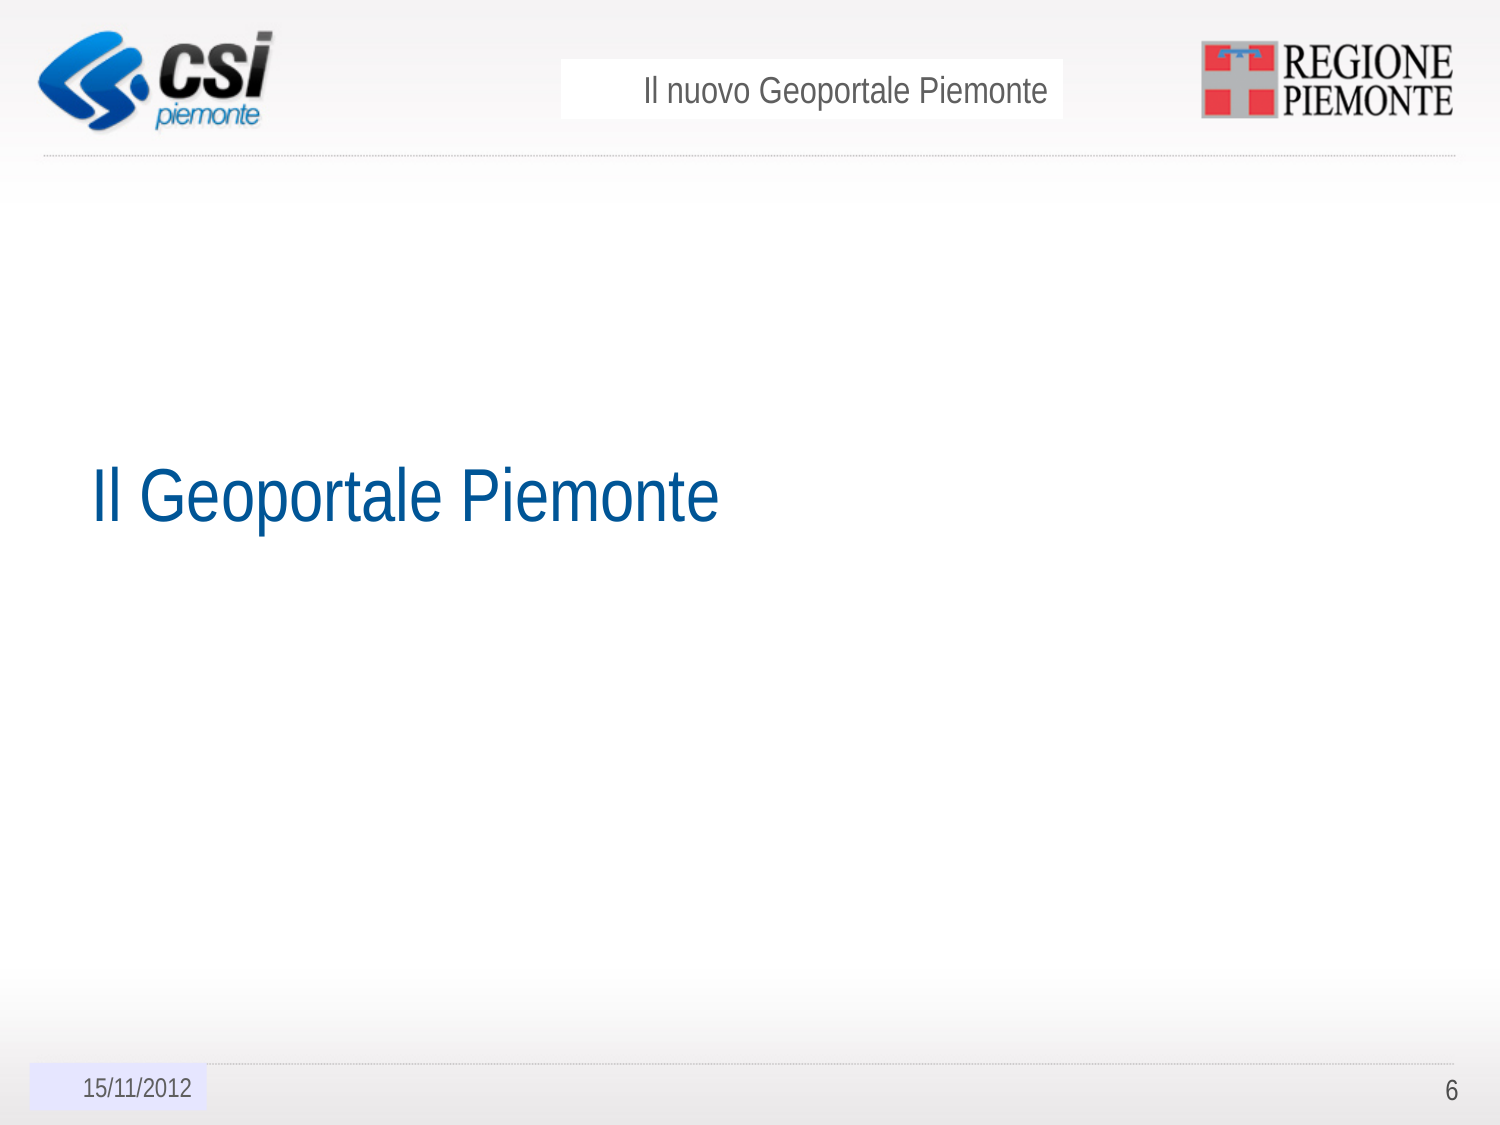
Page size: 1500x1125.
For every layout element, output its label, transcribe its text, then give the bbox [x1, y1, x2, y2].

text_box 15/11/2012 [29, 1062, 207, 1111]
title Il Geoportale Piemonte [76, 438, 1477, 650]
picture [0, 0, 1500, 1125]
text_box Il nuovo Geoportale Piemonte [561, 59, 1063, 119]
